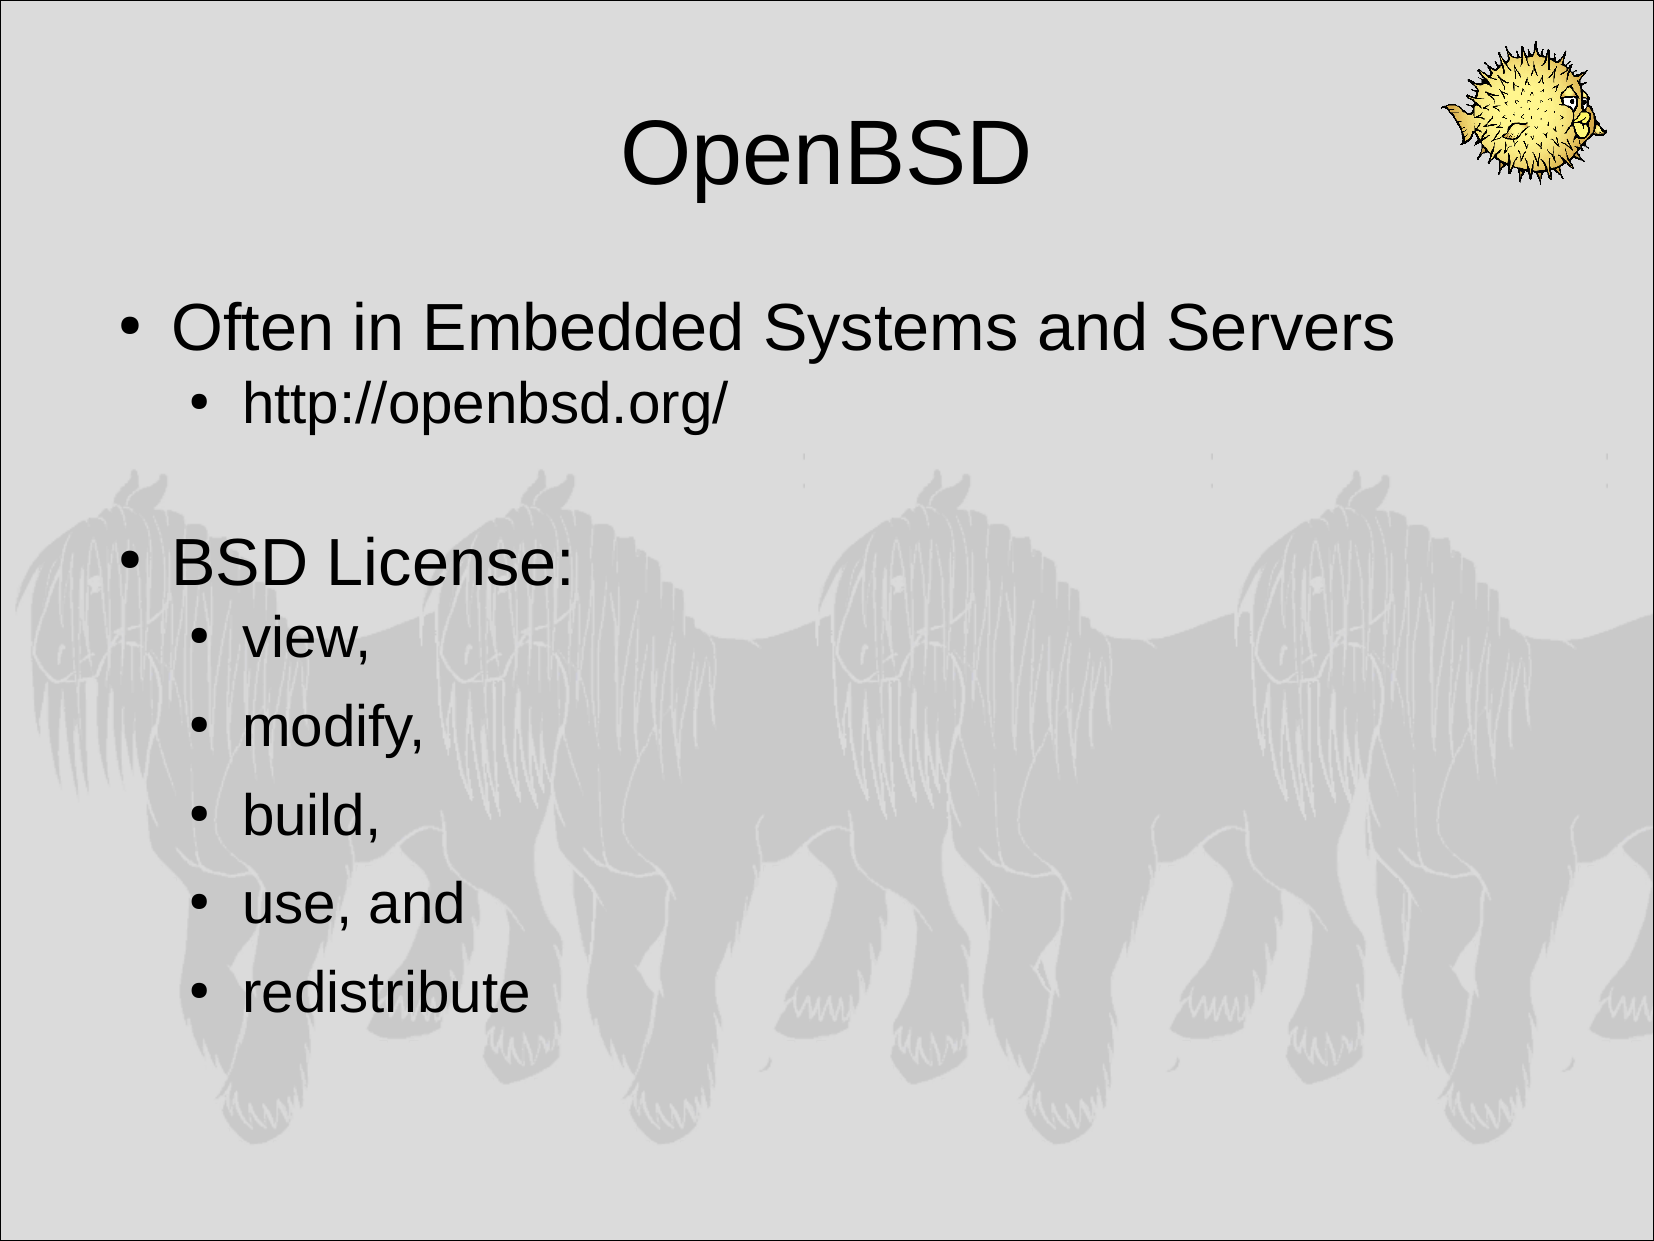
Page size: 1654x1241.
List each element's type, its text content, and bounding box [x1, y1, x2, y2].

list Often in Embedded Systems and Servers http://openbsd.org/ BSD License: view, modify, build, use, and redistribute [82, 290, 1571, 1094]
title OpenBSD [82, 56, 1571, 250]
picture [1435, 37, 1613, 188]
